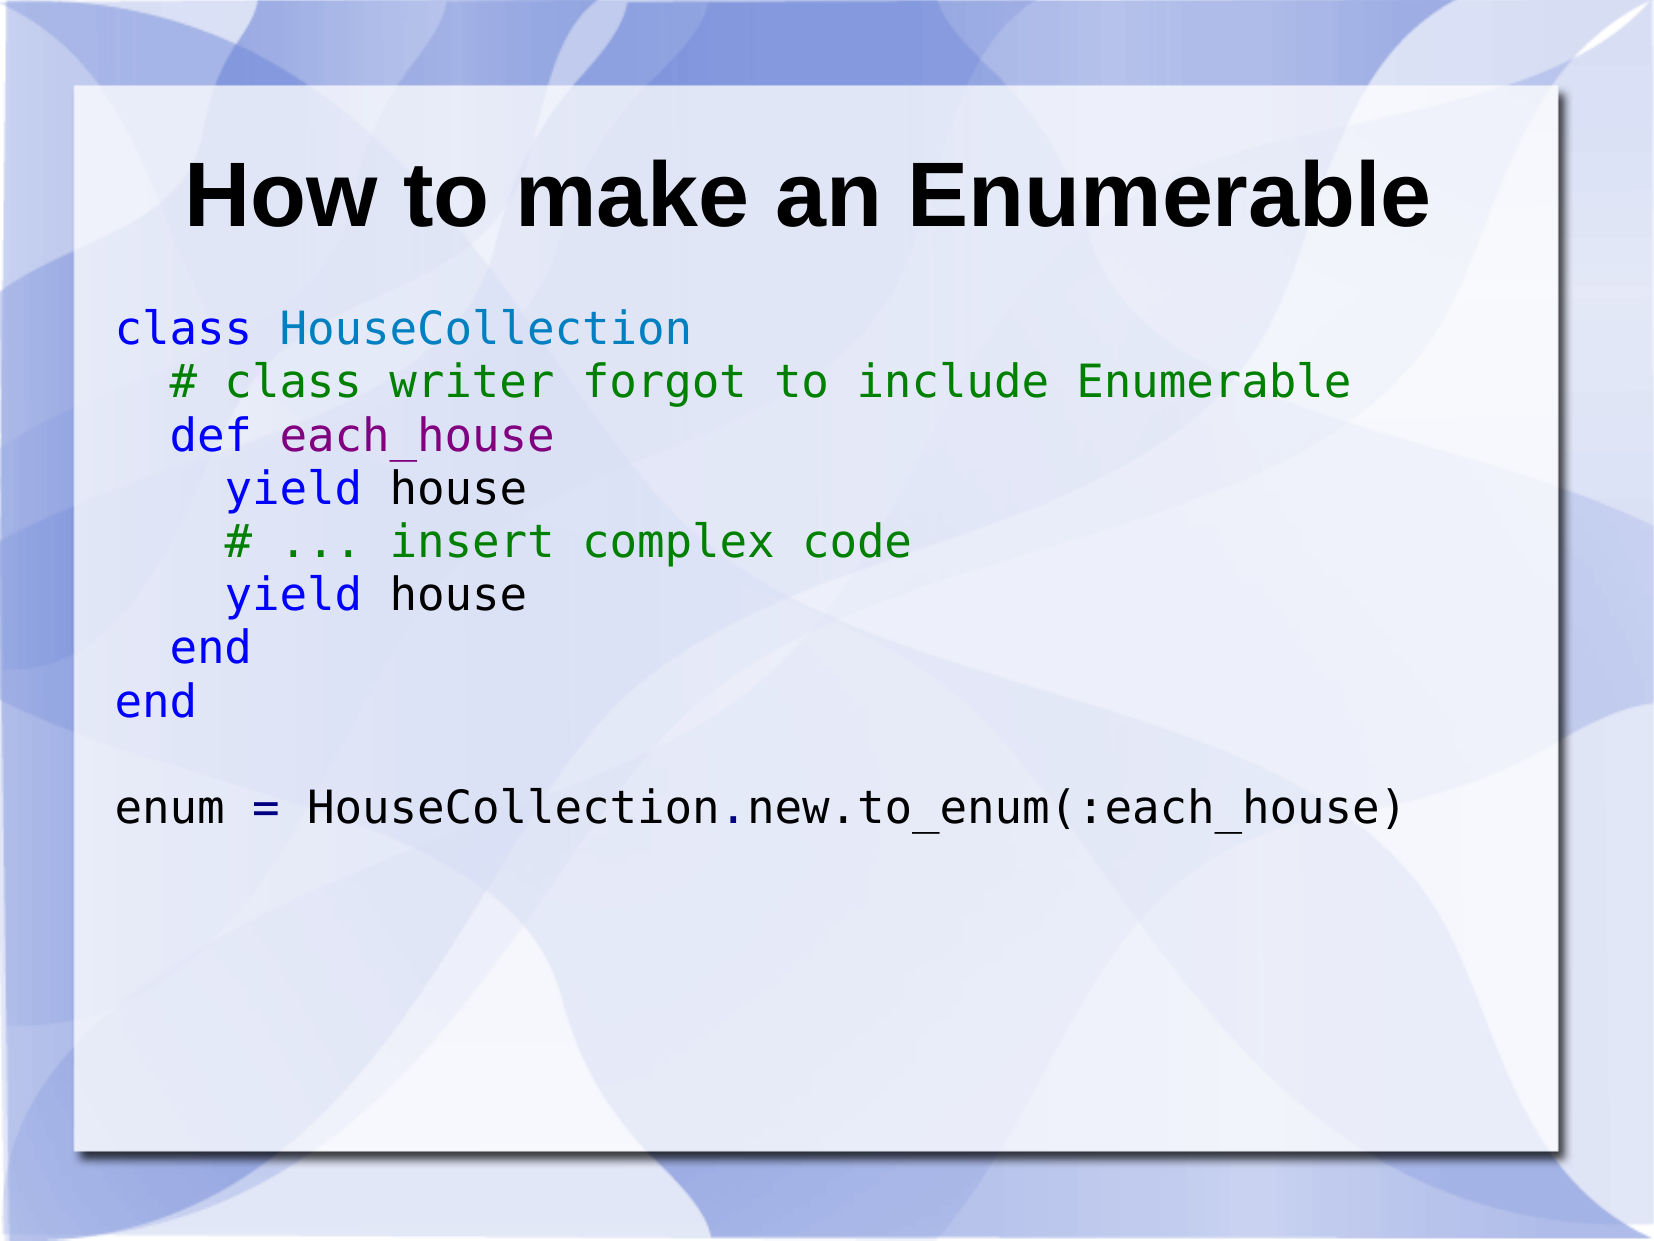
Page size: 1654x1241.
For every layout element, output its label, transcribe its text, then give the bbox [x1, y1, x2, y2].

text_box class HouseCollection # class writer forgot to include Enumerable def each_house yield house # ... insert complex code yield house end end enum = HouseCollection.new.to_enum(:each_house) [114, 301, 1503, 835]
title How to make an Enumerable [82, 90, 1536, 298]
picture [0, 0, 1654, 1241]
